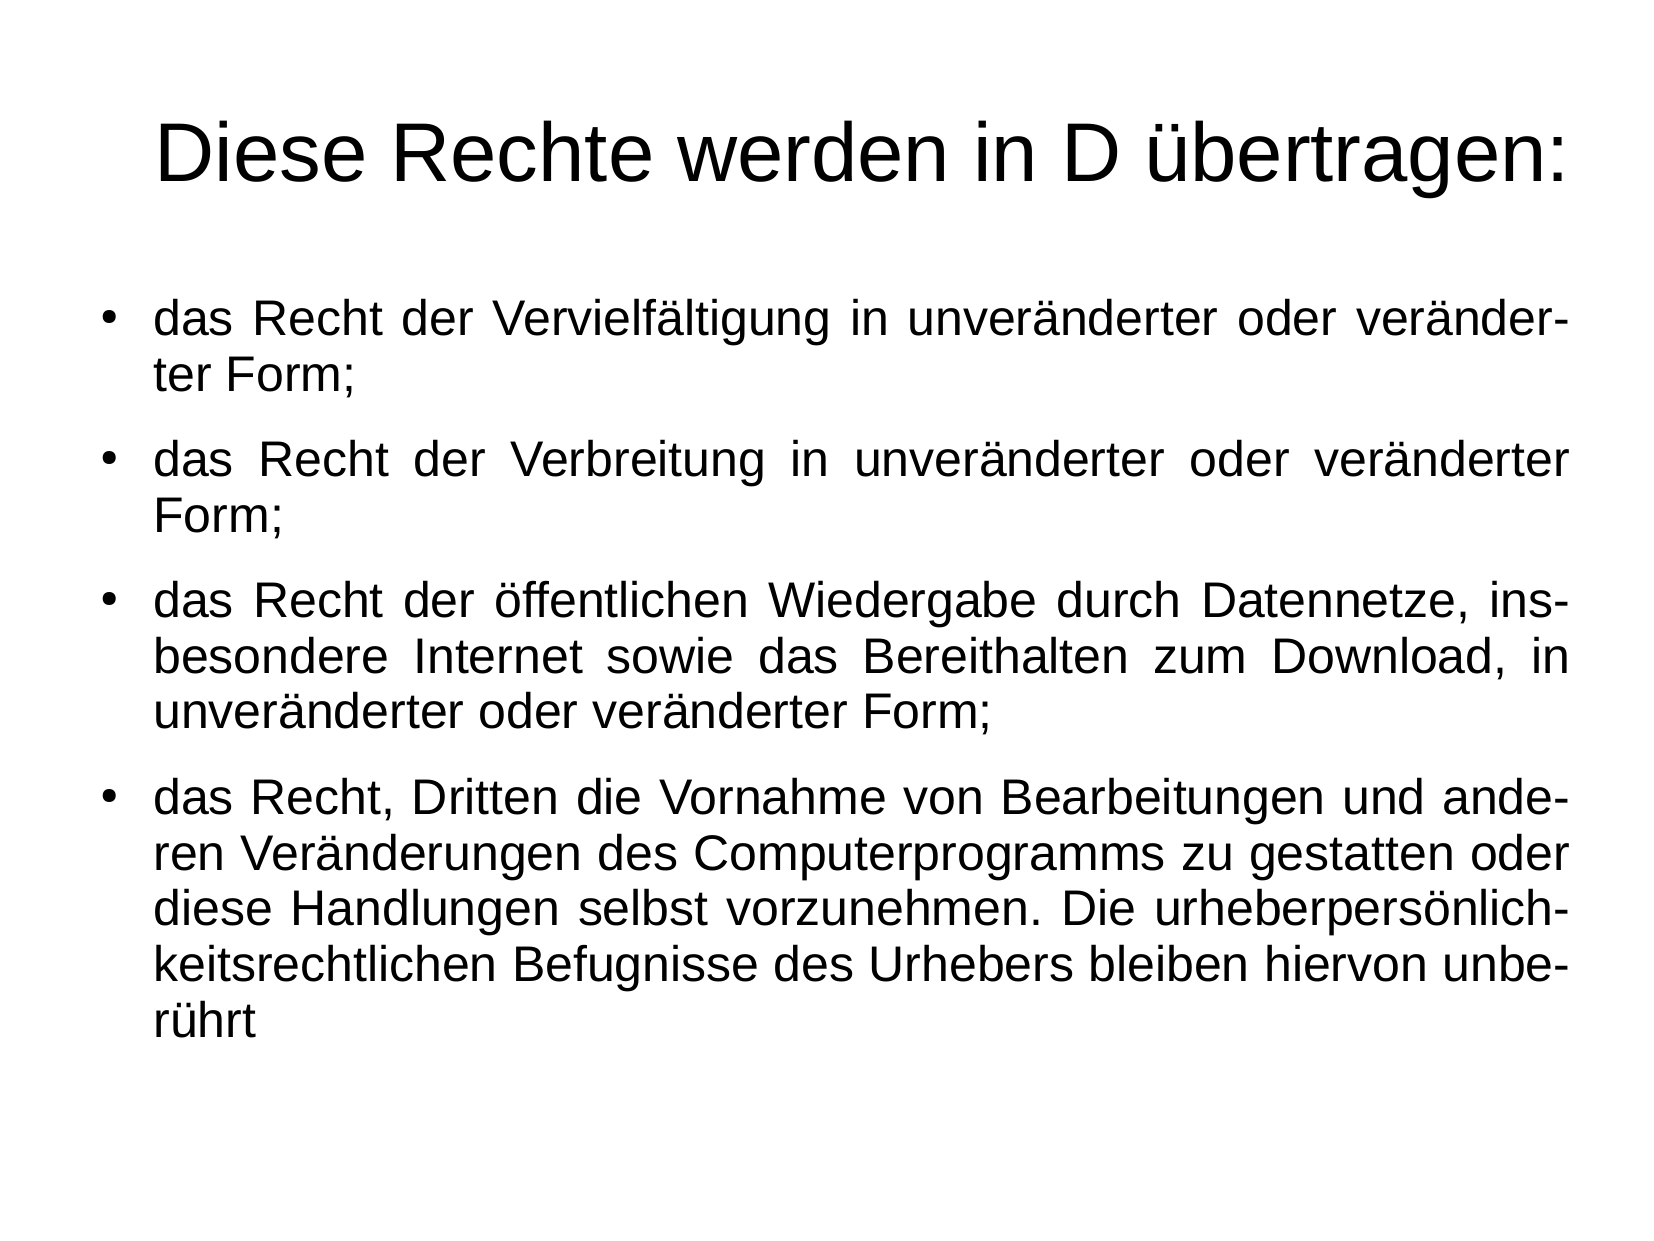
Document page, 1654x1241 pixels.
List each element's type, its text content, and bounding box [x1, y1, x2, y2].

list das Recht der Vervielfältigung in unveränderter oder veränder-ter Form; das Recht der Verbreitung in unveränderter oder veränderter Form; das Recht der öffentlichen Wiedergabe durch Datennetze, ins-besondere Internet sowie das Bereithalten zum Download, in unveränderter oder veränderter Form; das Recht, Dritten die Vornahme von Bearbeitungen und ande-ren Veränderungen des Computerprogramms zu gestatten oder diese Handlungen selbst vorzunehmen. Die urheberpersönlich-keitsrechtlichen Befugnisse des Urhebers bleiben hiervon unbe-rührt [82, 290, 1571, 1109]
title Diese Rechte werden in D übertragen: [82, 49, 1571, 257]
